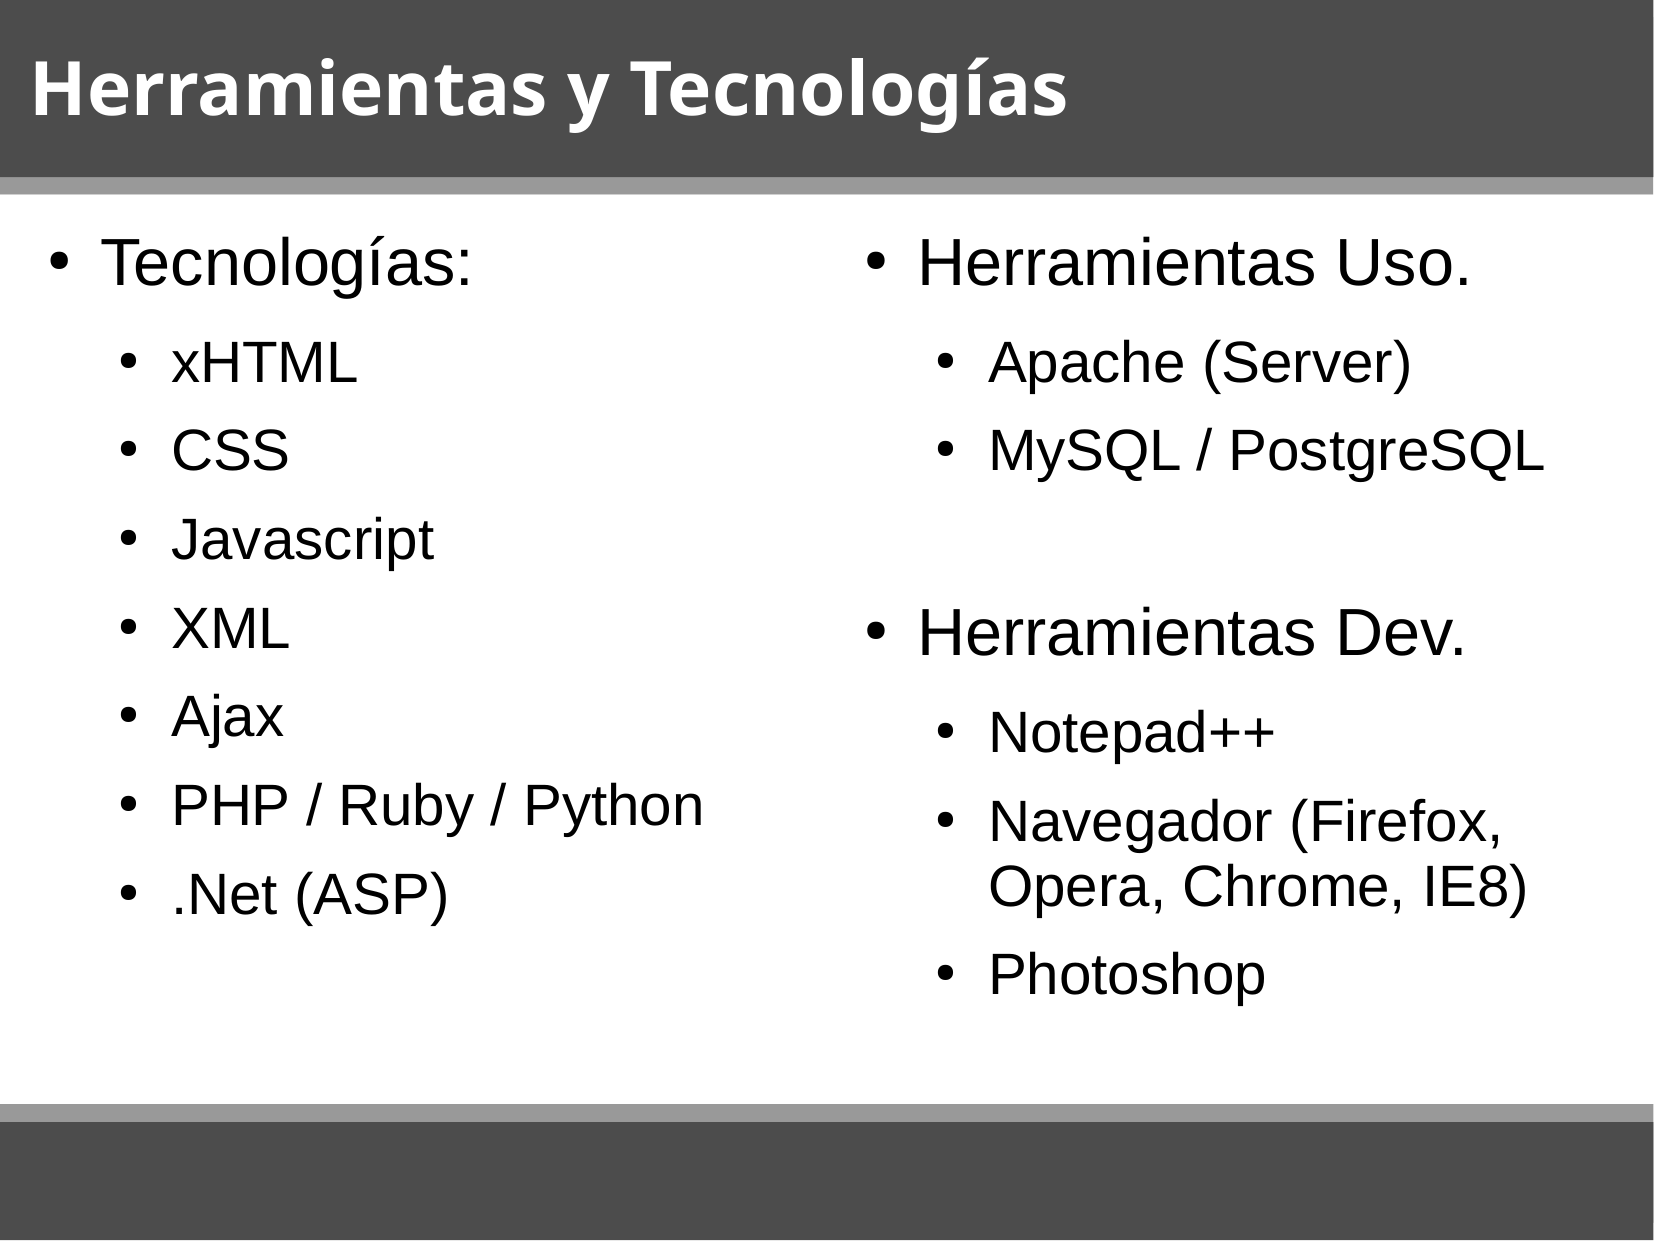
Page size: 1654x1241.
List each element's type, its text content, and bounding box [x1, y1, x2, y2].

list Tecnologías: xHTML CSS Javascript XML Ajax PHP / Ruby / Python .Net (ASP) [29, 225, 808, 1044]
list Herramientas Uso. Apache (Server) MySQL / PostgreSQL Herramientas Dev. Notepad++ Navegador (Firefox, Opera, Chrome, IE8) Photoshop [846, 225, 1625, 1044]
title Herramientas y Tecnologías [29, 8, 1654, 166]
